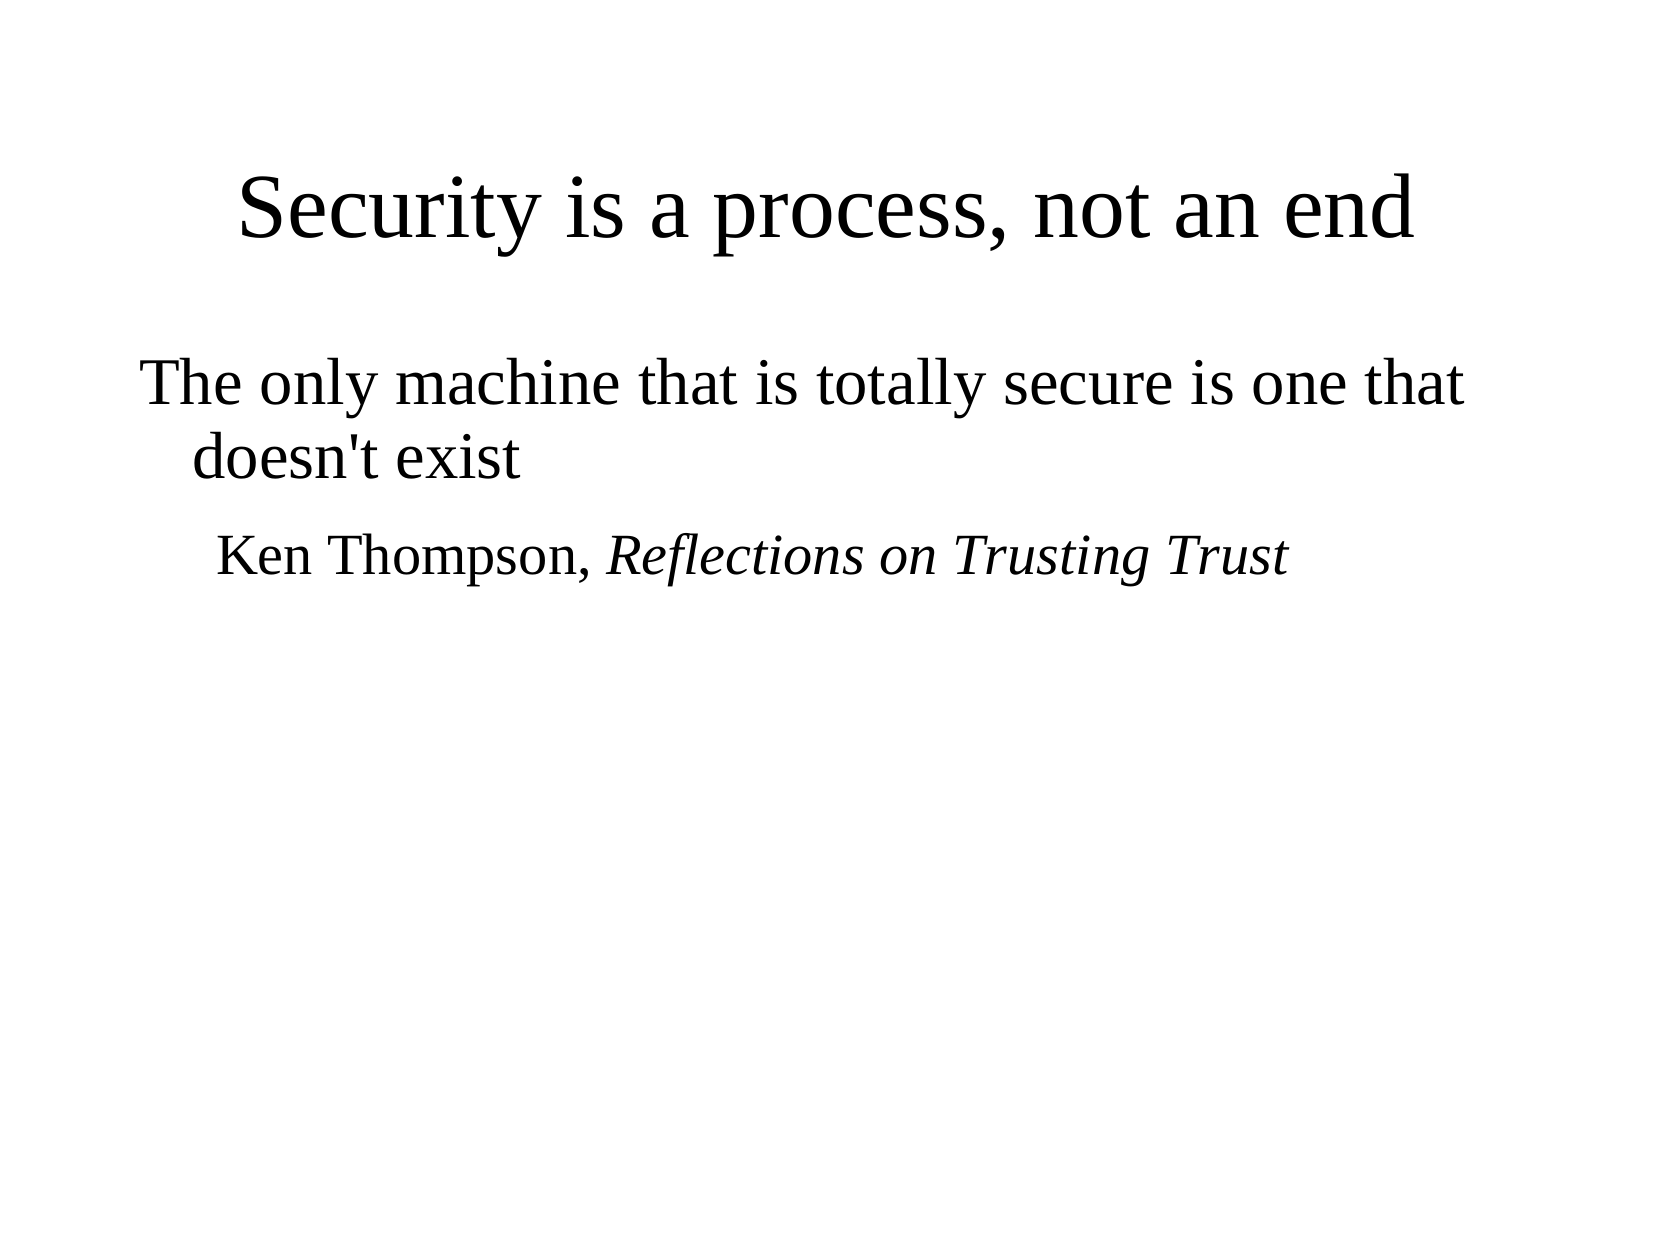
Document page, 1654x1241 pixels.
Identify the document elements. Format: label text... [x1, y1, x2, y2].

title Security is a process, not an end [121, 102, 1534, 311]
list The only machine that is totally secure is one that doesn't exist Ken Thompson, Reflections on Trusting Trust [121, 344, 1534, 1127]
